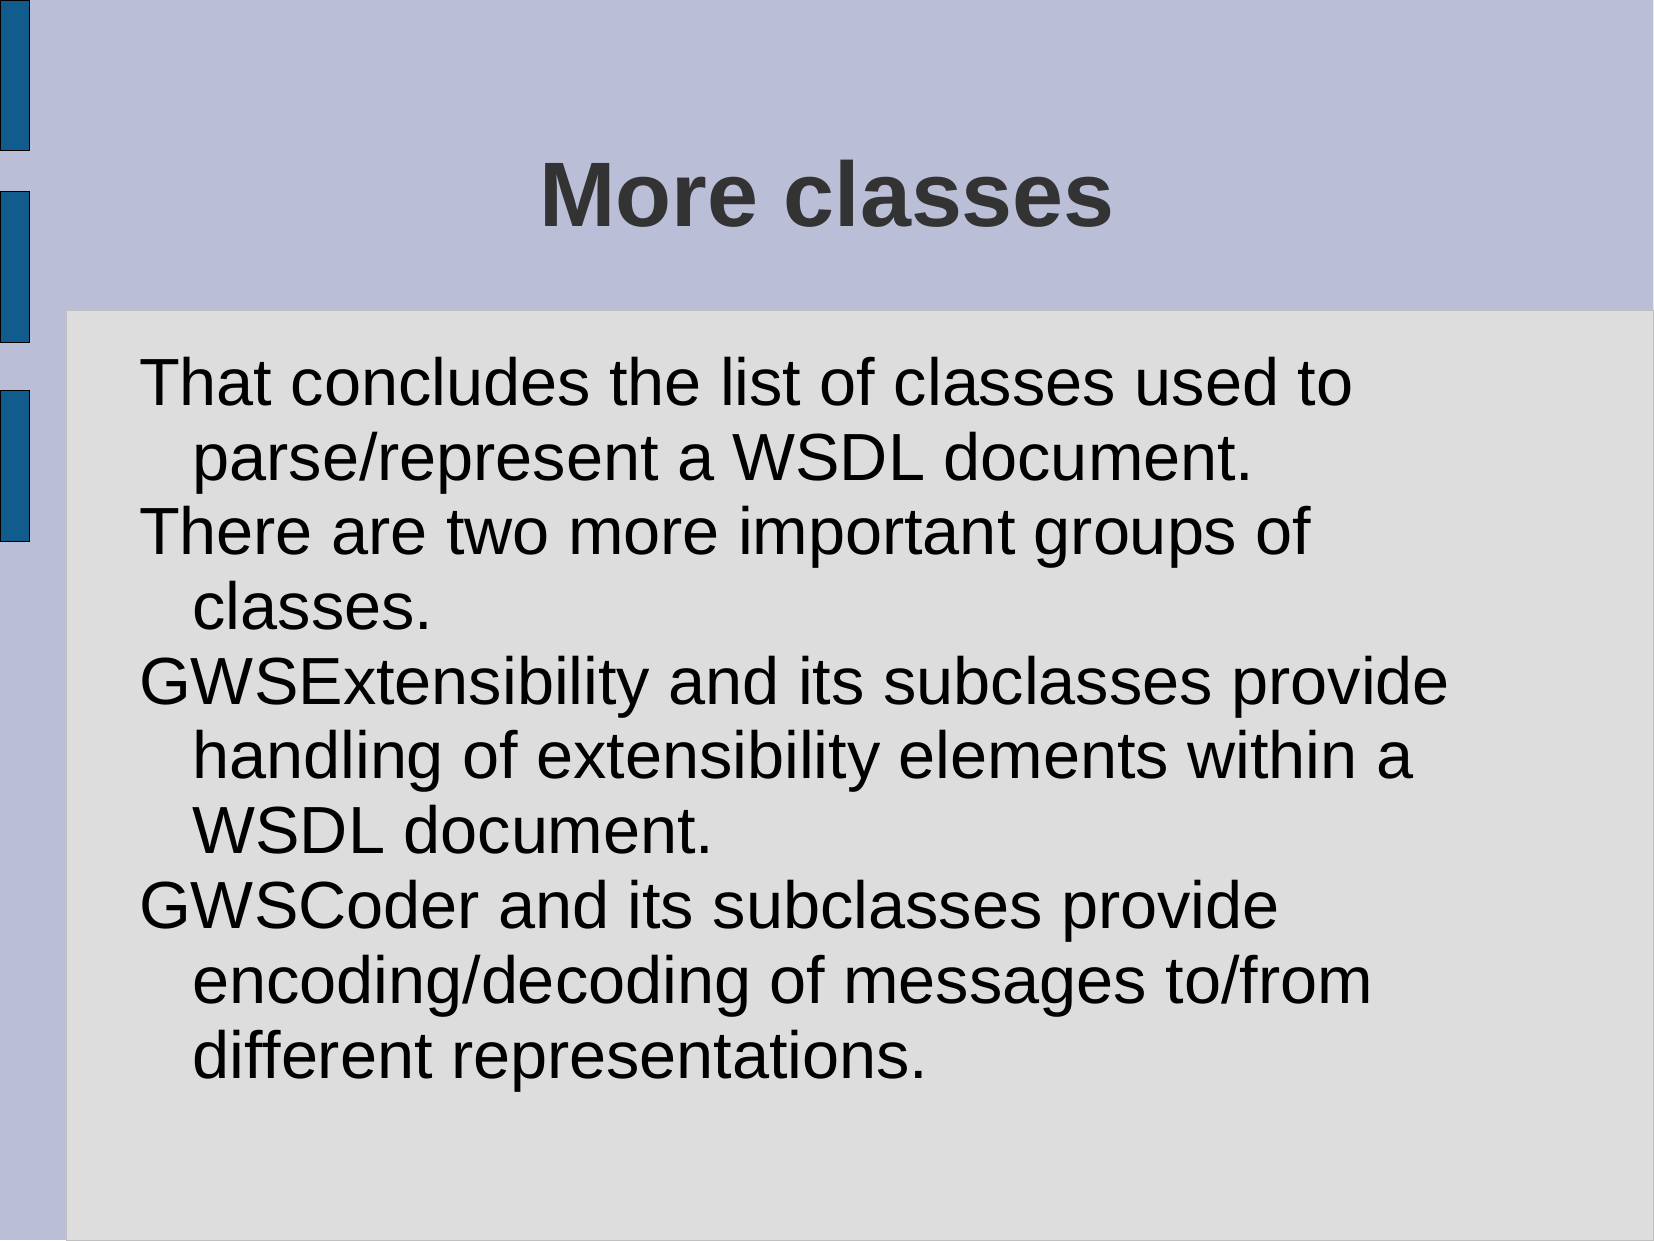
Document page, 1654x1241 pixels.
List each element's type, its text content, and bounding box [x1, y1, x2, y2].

list That concludes the list of classes used to parse/represent a WSDL document. There are two more important groups of classes. GWSExtensibility and its subclasses provide handling of extensibility elements within a WSDL document. GWSCoder and its subclasses provide encoding/decoding of messages to/from different representations. [121, 344, 1534, 1113]
title More classes [121, 98, 1534, 291]
